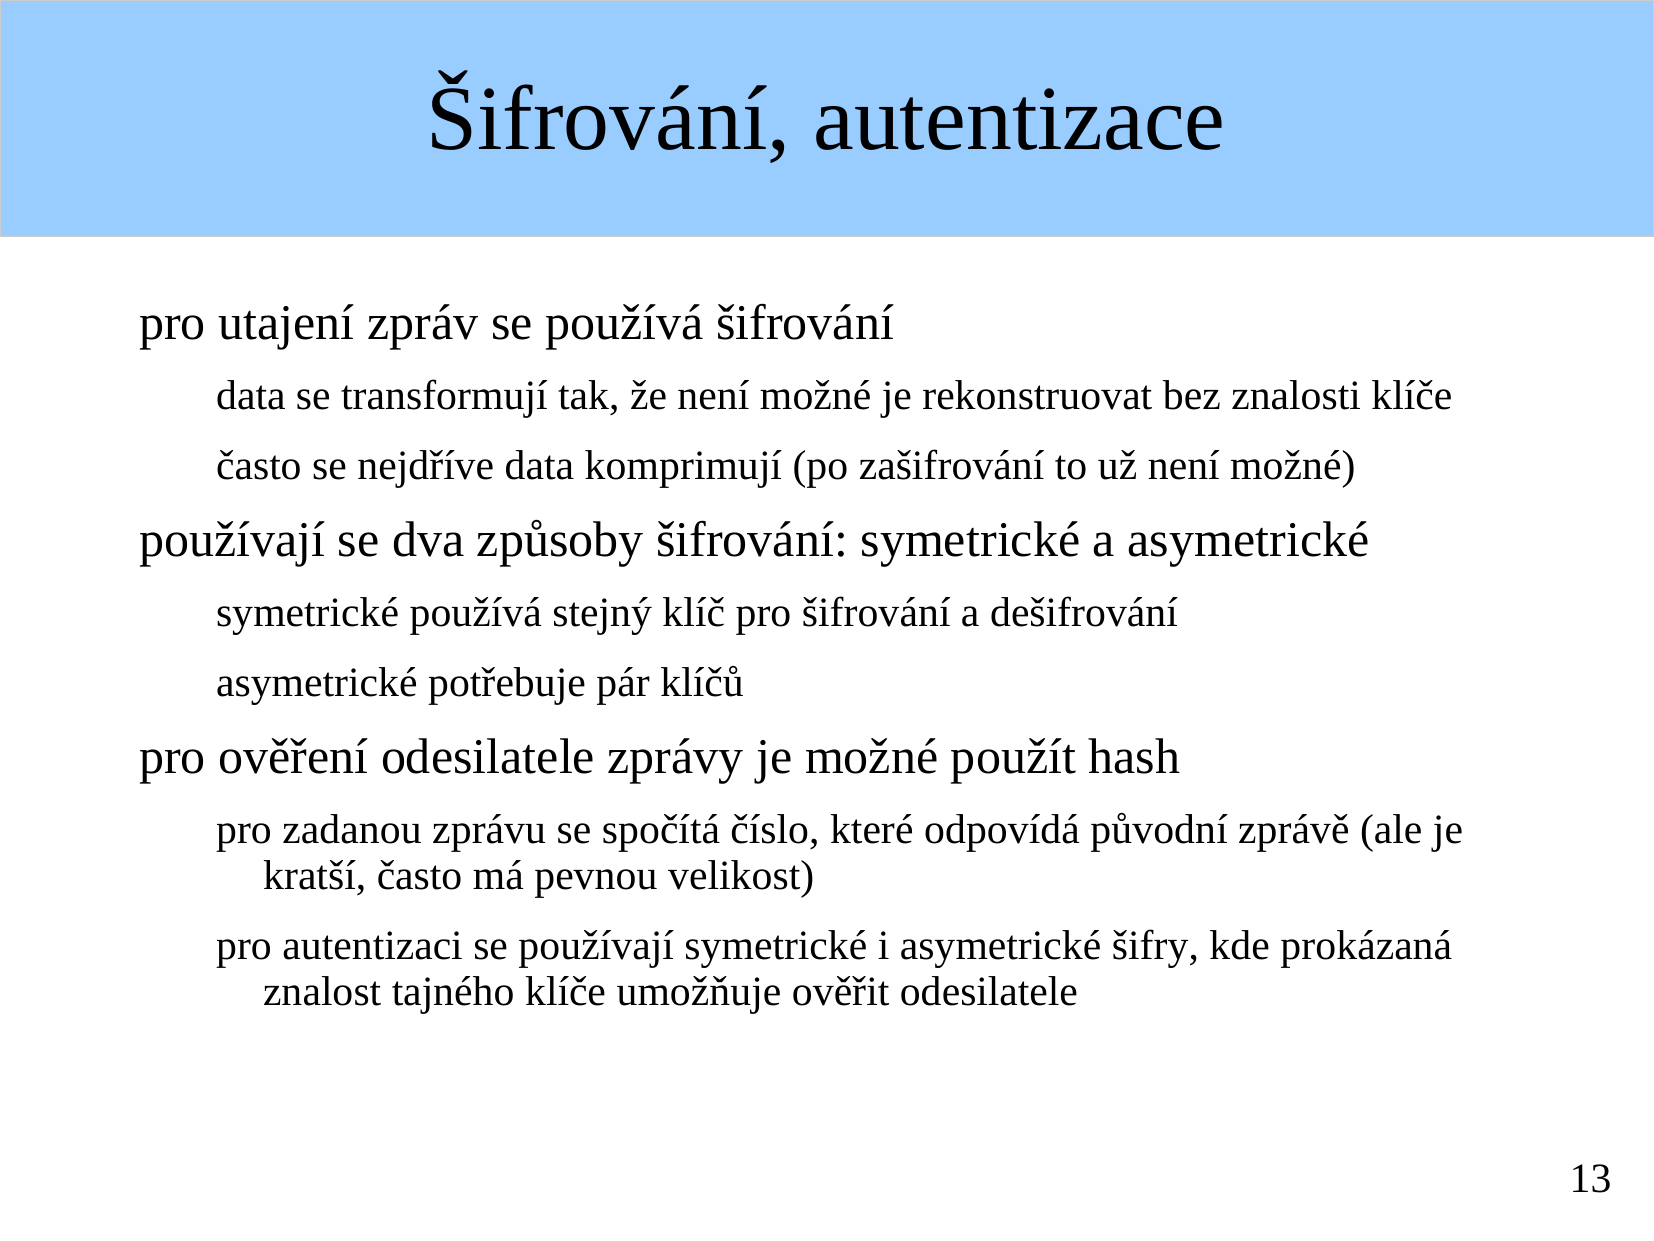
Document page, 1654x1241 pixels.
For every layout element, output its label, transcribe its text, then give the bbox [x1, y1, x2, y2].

title Šifrování, autentizace [0, 0, 1654, 237]
list pro utajení zpráv se používá šifrování data se transformují tak, že není možné je rekonstruovat bez znalosti klíče často se nejdříve data komprimují (po zašifrování to už není možné) používají se dva způsoby šifrování: symetrické a asymetrické symetrické používá stejný klíč pro šifrování a dešifrování asymetrické potřebuje pár klíčů pro ověření odesilatele zprávy je možné použít hash pro zadanou zprávu se spočítá číslo, které odpovídá původní zprávě (ale je kratší, často má pevnou velikost) pro autentizaci se používají symetrické i asymetrické šifry, kde prokázaná znalost tajného klíče umožňuje ověřit odesilatele [121, 295, 1534, 1127]
